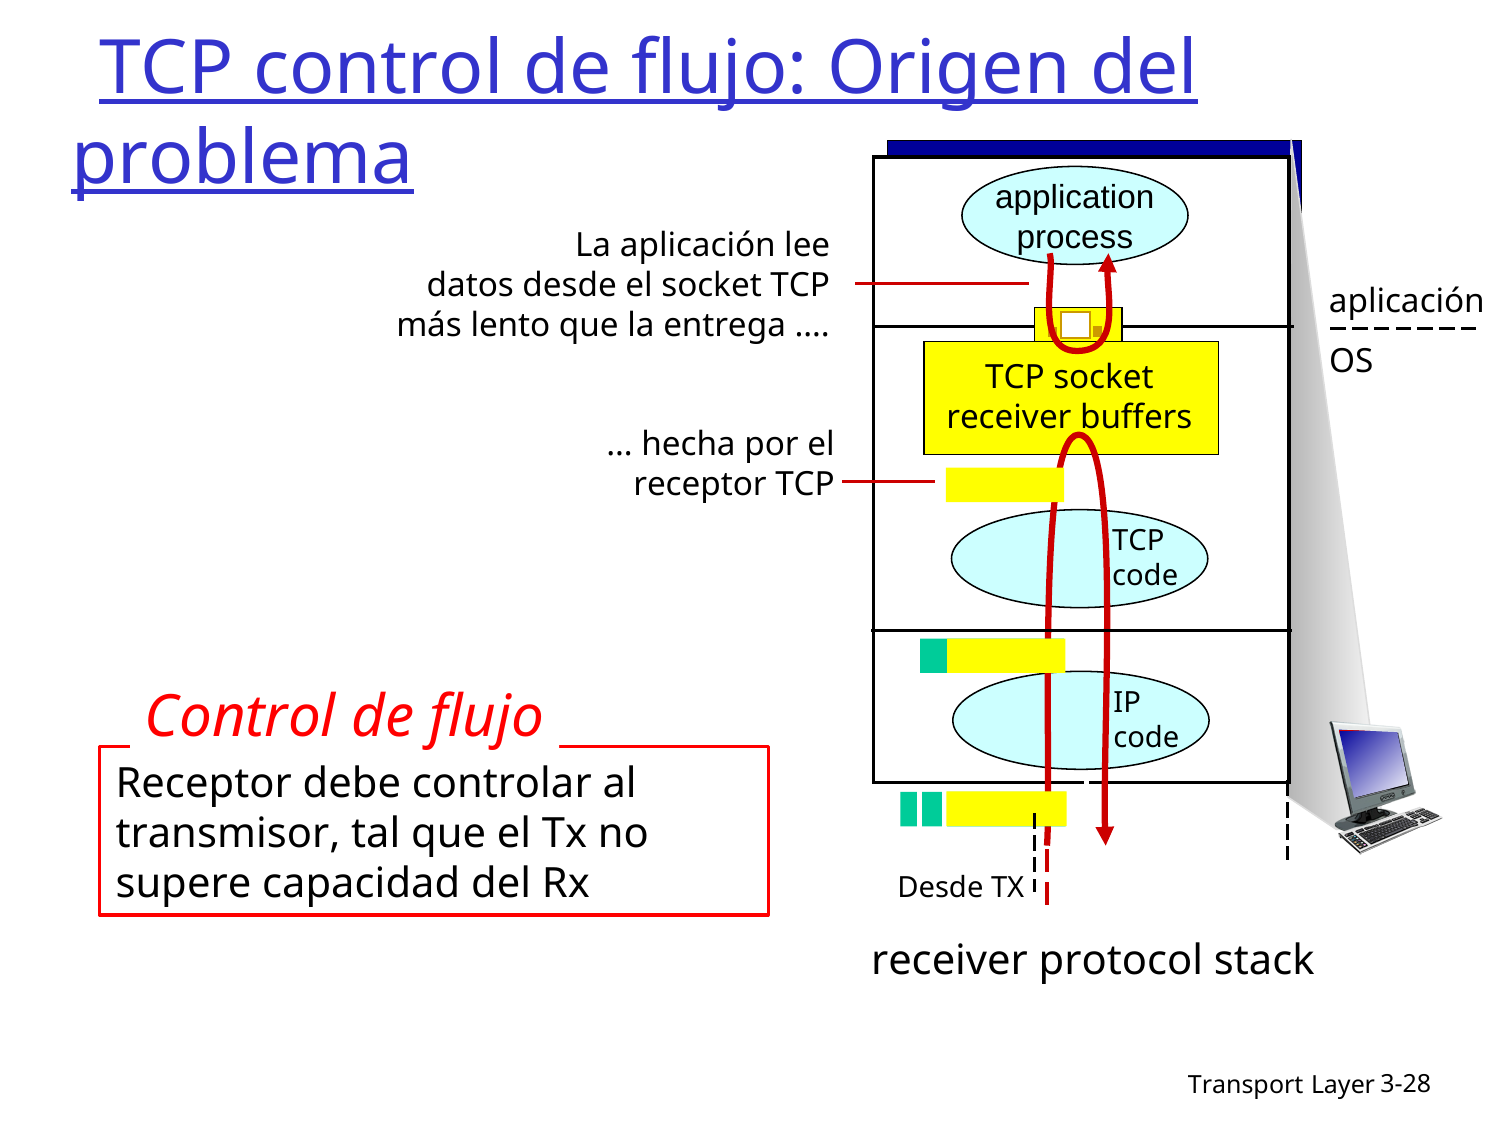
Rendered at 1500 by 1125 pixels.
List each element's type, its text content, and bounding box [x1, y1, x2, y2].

picture [1326, 715, 1469, 865]
text_box aplicación [1314, 271, 1500, 328]
text_box [946, 791, 1067, 827]
text_box Transport Layer [914, 1057, 1390, 1105]
text_box [873, 139, 1369, 823]
text_box OS [1314, 331, 1389, 388]
text_box IP code [1109, 675, 1195, 761]
text_box [1338, 729, 1409, 798]
text_box TCP socket receiver buffers [931, 347, 1208, 443]
text_box [1053, 264, 1106, 347]
text_box Receptor debe controlar al transmisor, tal que el Tx no supere capacidad del Rx [99, 746, 769, 915]
text_box Desde TX [882, 861, 1040, 912]
title TCP control de flujo: Origen del problema [55, 28, 1331, 189]
text_box [873, 632, 1103, 783]
text_box IP code [1098, 675, 1103, 761]
text_box receiver protocol stack [856, 924, 1330, 991]
text_box 3-<number> [1365, 1060, 1477, 1106]
text_box TCP code [1108, 513, 1194, 599]
text_box TCP code [1097, 513, 1103, 599]
text_box Control de flujo [130, 670, 560, 756]
text_box application process [961, 166, 1189, 265]
text_box La aplicación lee datos desde el socket TCP más lento que la entrega …. [330, 215, 855, 351]
text_box … hecha por el receptor TCP [508, 414, 850, 510]
